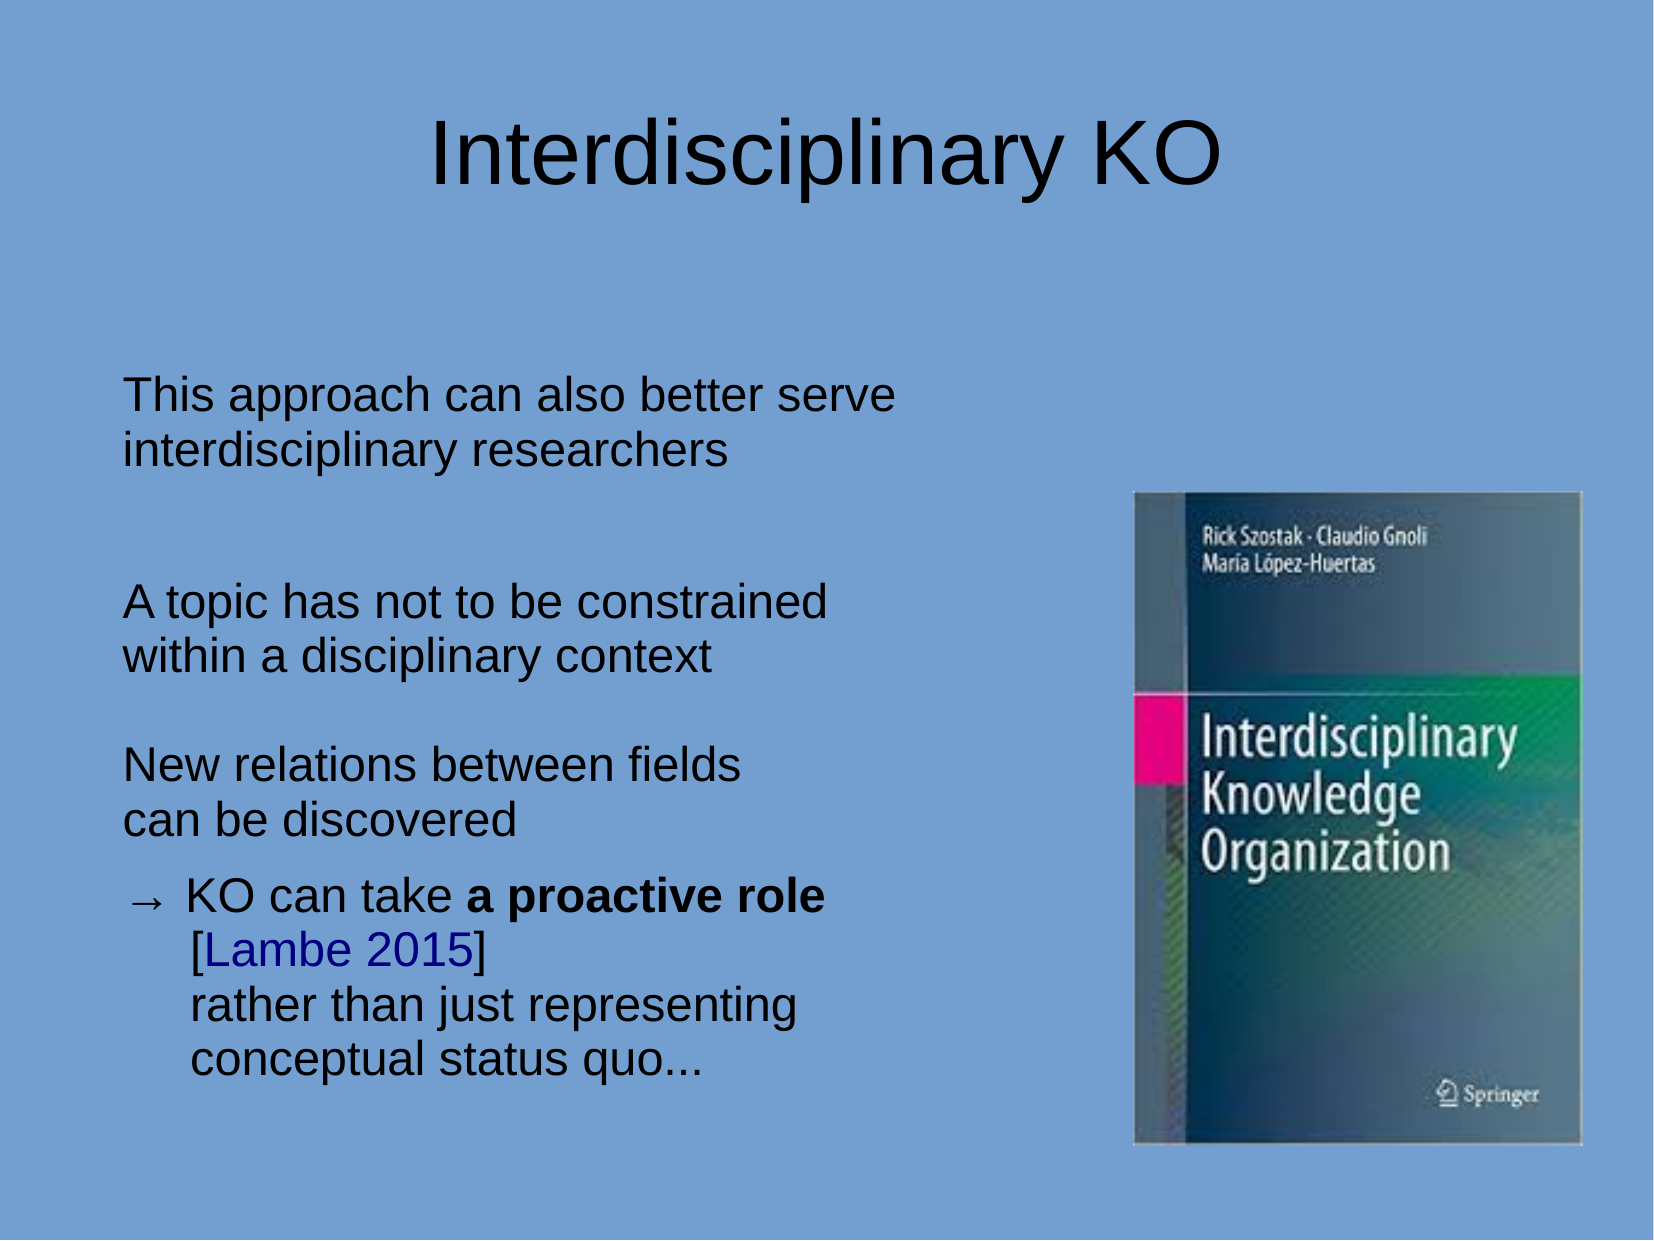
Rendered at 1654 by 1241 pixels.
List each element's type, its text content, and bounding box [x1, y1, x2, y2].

title Interdisciplinary KO [82, 49, 1571, 257]
picture [1133, 491, 1583, 1146]
list This approach can also better serve interdisciplinary researchers A topic has not to be constrained within a disciplinary context New relations between fields can be discovered → KO can take a proactive role [Lambe 2015] rather than just representing conceptual status quo... [70, 367, 1560, 1087]
